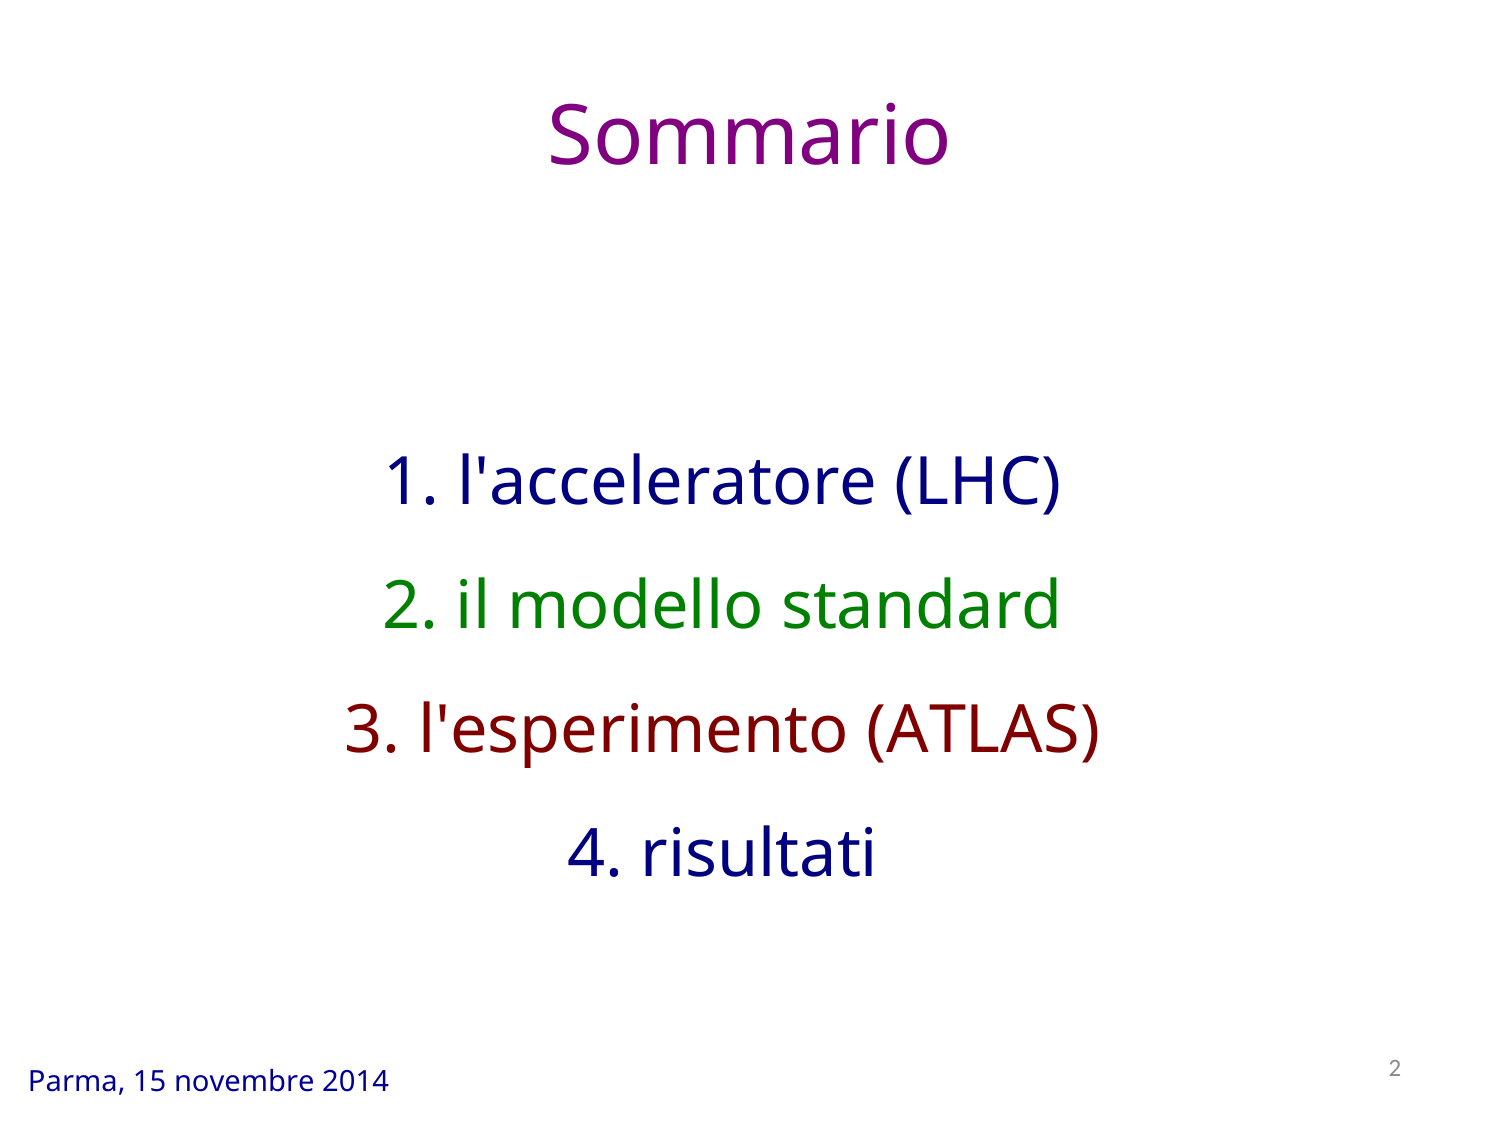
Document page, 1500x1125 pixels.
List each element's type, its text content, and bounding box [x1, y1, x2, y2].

text_box 1. l'acceleratore (LHC) 2. il modello standard 3. l'esperimento (ATLAS) 4. risultati‏ [51, 274, 1395, 1027]
text_box <numero> [1074, 1042, 1417, 1095]
text_box Sommario [75, 4, 1426, 225]
